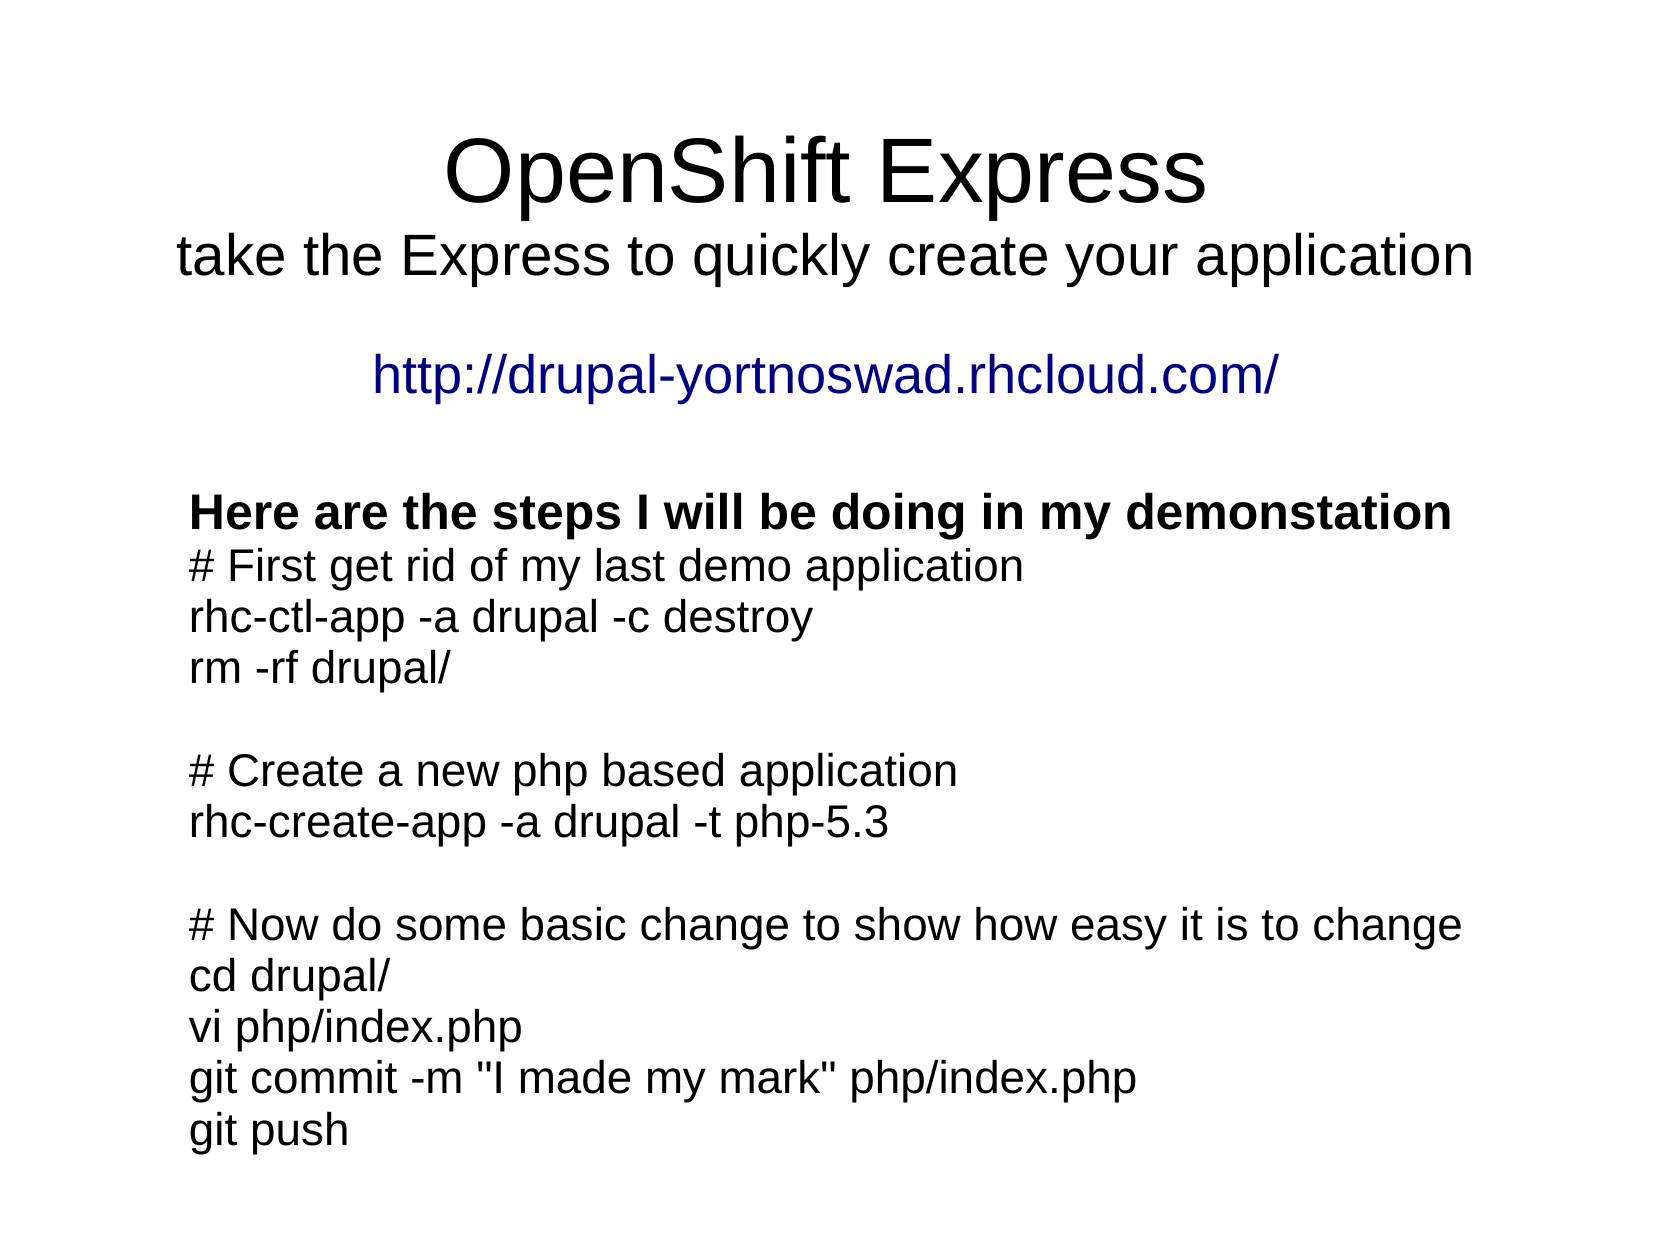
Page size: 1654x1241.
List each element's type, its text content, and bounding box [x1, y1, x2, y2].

text_box http://drupal-yortnoswad.rhcloud.com/ [357, 337, 1296, 413]
text_box Here are the steps I will be doing in my demonstation # First get rid of my last demo application rhc-ctl-app -a drupal -c destroy rm -rf drupal/ # Create a new php based application rhc-create-app -a drupal -t php-5.3 # Now do some basic change to show how easy it is to change cd drupal/ vi php/index.php git commit -m "I made my mark" php/index.php git push [174, 476, 1479, 1163]
text_box OpenShift Express take the Express to quickly create your application [161, 112, 1492, 295]
